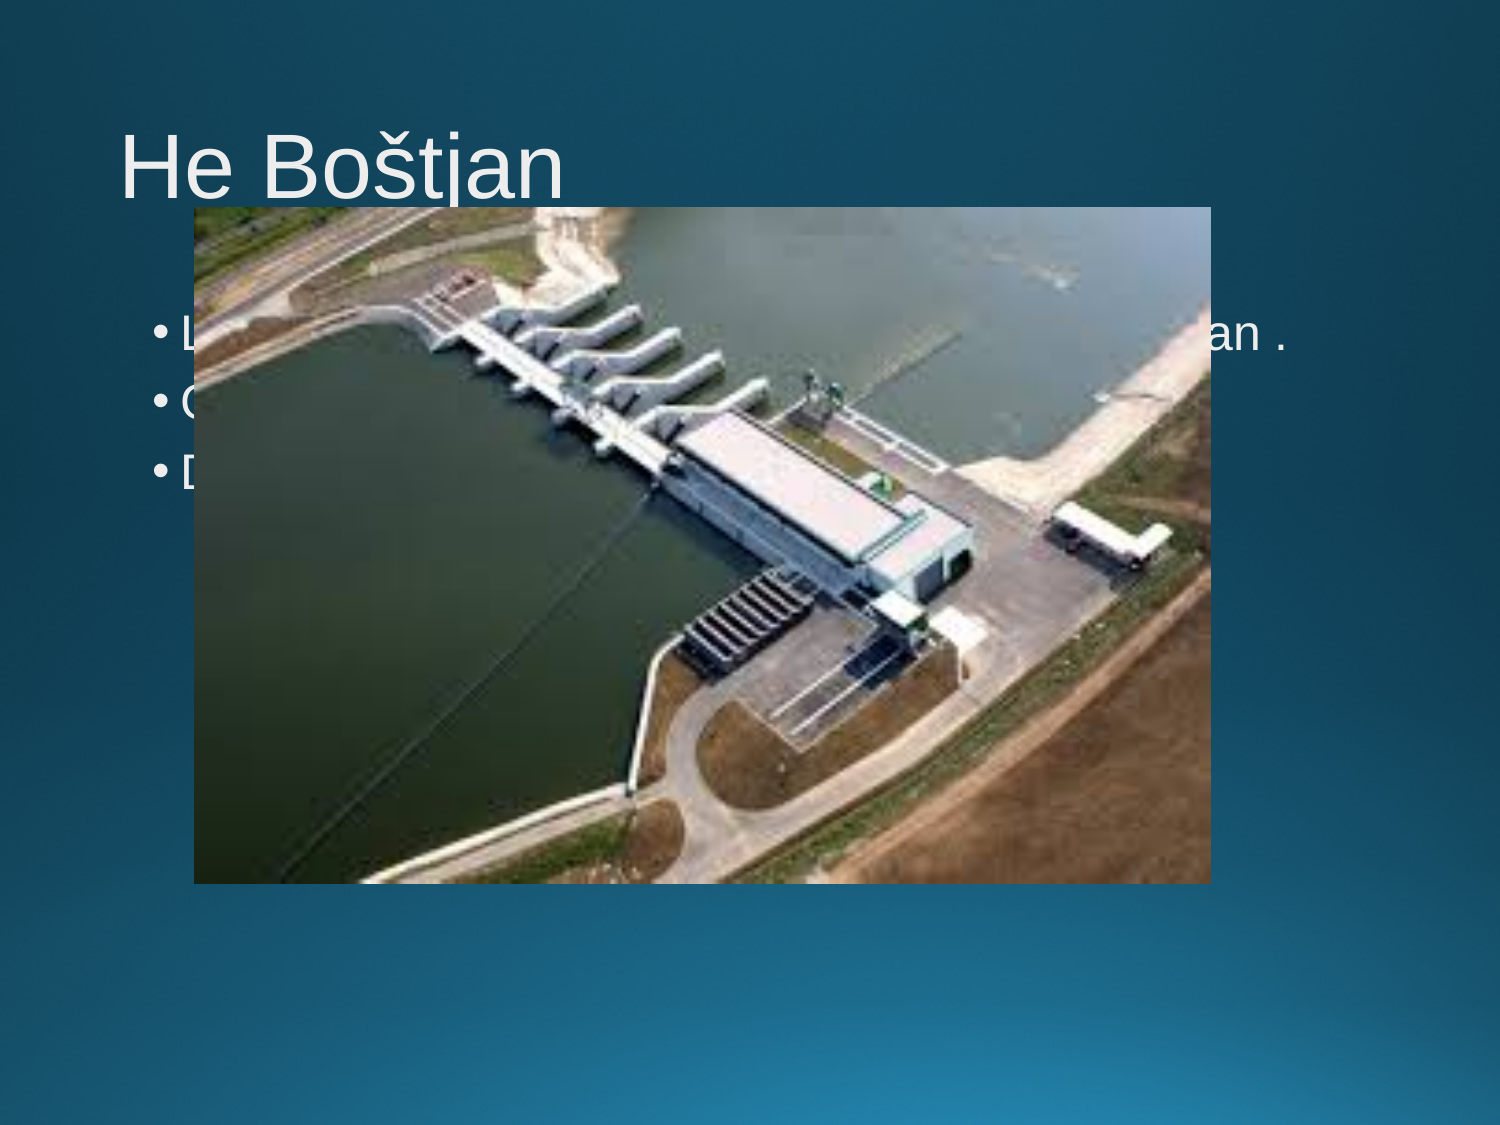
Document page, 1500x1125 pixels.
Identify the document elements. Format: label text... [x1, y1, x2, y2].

list Leži v spodnjem toku reke Save pri kraju Boštjan . Gradnja se je začela 2002 končala 2006. Deluje z močjo 32,6 MW . [137, 299, 1397, 1014]
title He Boštjan [103, 59, 1397, 278]
picture [0, 0, 1500, 1125]
